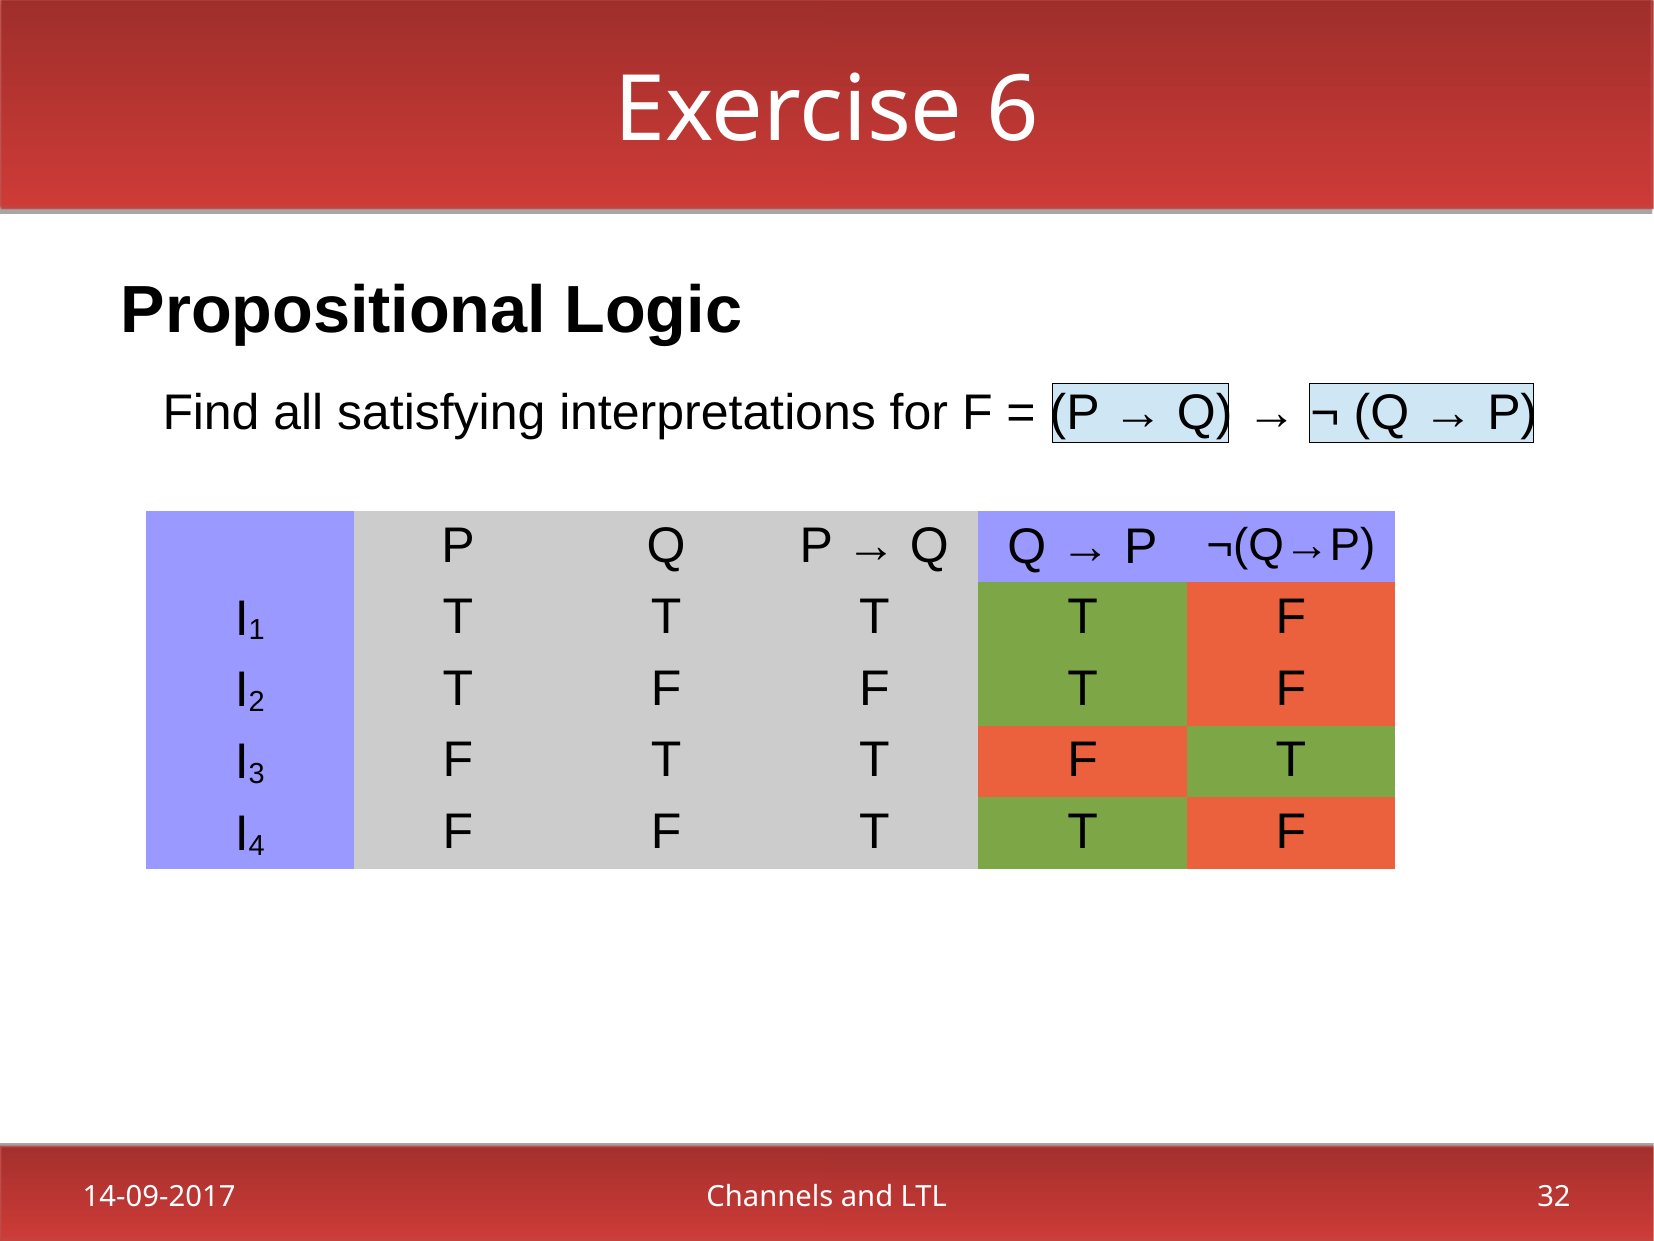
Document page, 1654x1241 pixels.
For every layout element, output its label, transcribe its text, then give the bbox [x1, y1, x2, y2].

table_cell F [354, 726, 562, 797]
table_header Q → P [978, 511, 1187, 582]
table_cell I4 [146, 797, 354, 869]
table_cell F [1187, 797, 1395, 869]
table_cell T [562, 726, 770, 797]
table_cell T [978, 582, 1187, 654]
table_cell T [770, 582, 978, 654]
table_header [146, 511, 354, 582]
table_header ¬(Q→P) [1187, 511, 1395, 582]
table_header P [354, 511, 562, 582]
table_cell F [978, 726, 1187, 797]
table_cell F [562, 797, 770, 869]
table_cell F [562, 654, 770, 726]
table_cell T [978, 654, 1187, 726]
text_box Find all satisfying interpretations for F = (P → Q) → ¬ (Q → P) [147, 377, 1554, 448]
table_cell T [354, 654, 562, 726]
table_cell I3 [146, 726, 354, 797]
table_cell F [770, 654, 978, 726]
table_cell F [354, 797, 562, 869]
table_header P → Q [770, 511, 978, 582]
title Exercise 6 [59, 31, 1595, 178]
table_cell F [1187, 582, 1395, 654]
picture [0, 0, 1654, 214]
table_cell I2 [146, 654, 354, 726]
table_cell T [562, 582, 770, 654]
table_cell T [978, 797, 1187, 869]
table_cell T [1187, 726, 1395, 797]
text_box Propositional Logic [105, 264, 759, 354]
table_cell T [770, 726, 978, 797]
table_cell I1 [146, 582, 354, 654]
table_header Q [562, 511, 770, 582]
table_cell T [354, 582, 562, 654]
table_cell T [770, 797, 978, 869]
table_cell F [1187, 654, 1395, 726]
picture [0, 1143, 1654, 1241]
